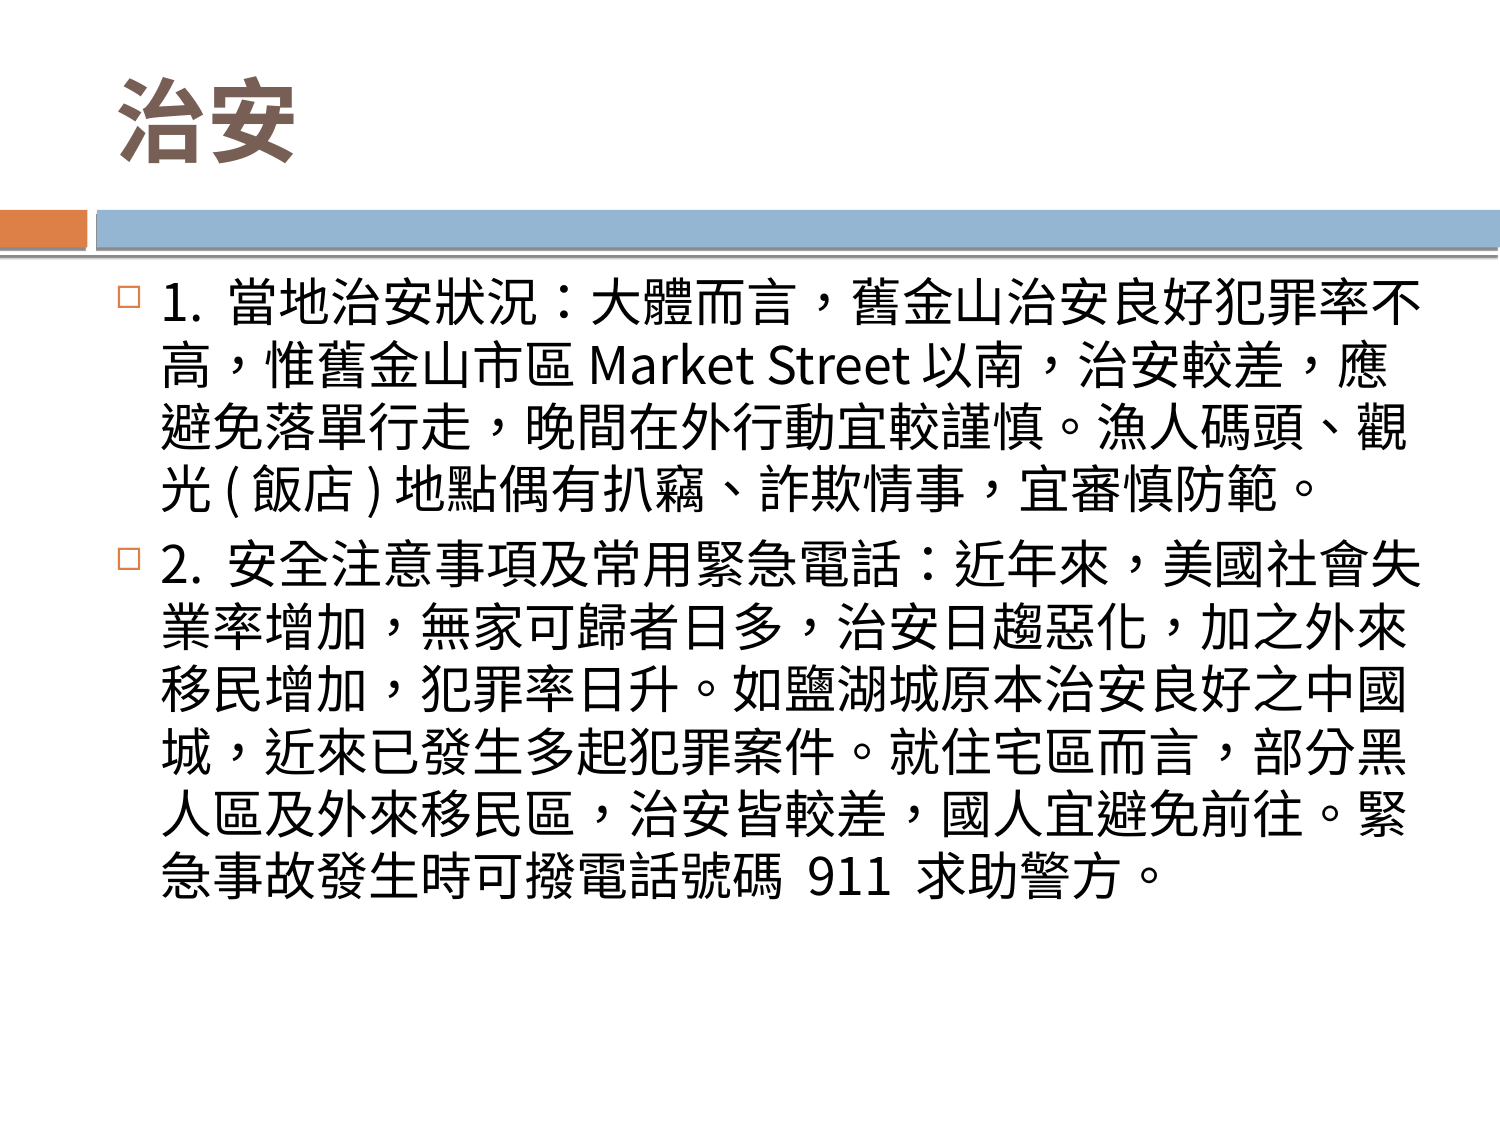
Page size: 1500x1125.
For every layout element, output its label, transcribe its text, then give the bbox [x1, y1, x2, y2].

list 1. 當地治安狀況：大體而言，舊金山治安良好犯罪率不高，惟舊金山市區Market Street以南，治安較差，應避免落單行走，晚間在外行動宜較謹慎。漁人碼頭、觀光(飯店)地點偶有扒竊、詐欺情事，宜審慎防範。 2. 安全注意事項及常用緊急電話：近年來，美國社會失業率增加，無家可歸者日多，治安日趨惡化，加之外來移民增加，犯罪率日升。如鹽湖城原本治安良好之中國城，近來已發生多起犯罪案件。就住宅區而言，部分黑人區及外來移民區，治安皆較差，國人宜避免前往。緊急事故發生時可撥電話號碼 911 求助警方。 [100, 262, 1438, 1000]
title 治安 [100, 37, 1438, 200]
